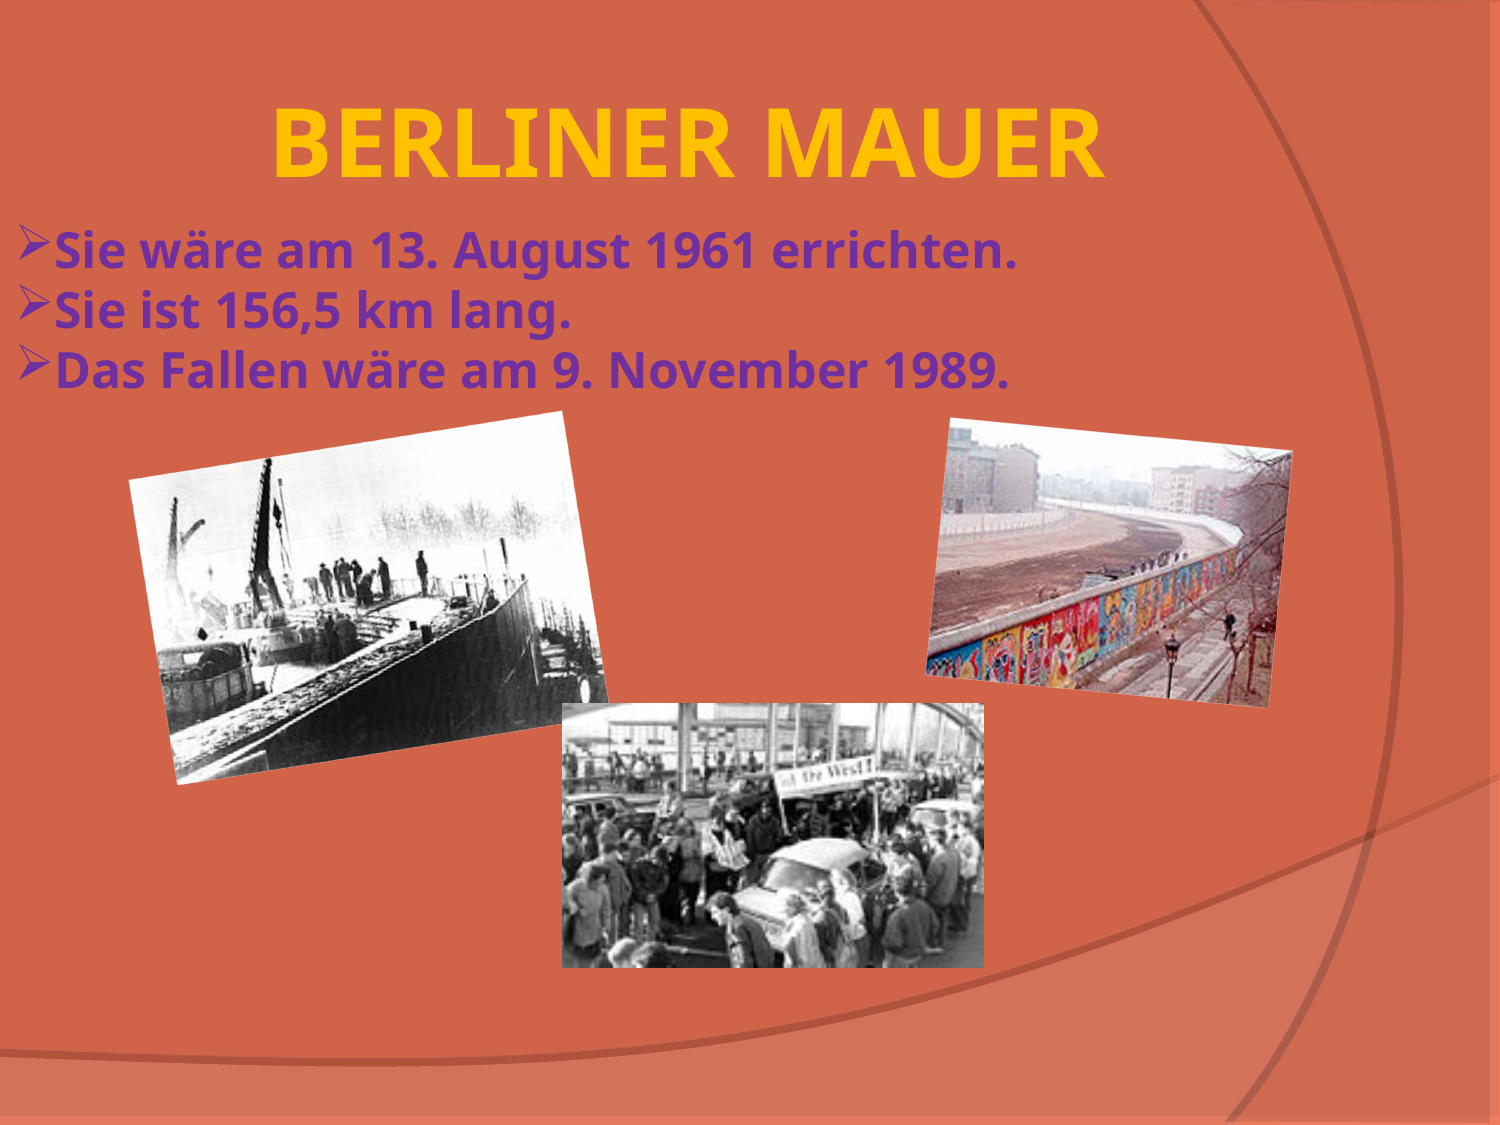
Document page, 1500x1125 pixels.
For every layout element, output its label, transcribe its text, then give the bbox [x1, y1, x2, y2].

picture [128, 410, 984, 968]
picture [925, 417, 1293, 708]
text_box Sie wäre am 13. August 1961 errichten. Sie ist 156,5 km lang. Das Fallen wäre am 9. November 1989. [0, 210, 1278, 406]
title BERLINER MAUER [75, 45, 1300, 233]
